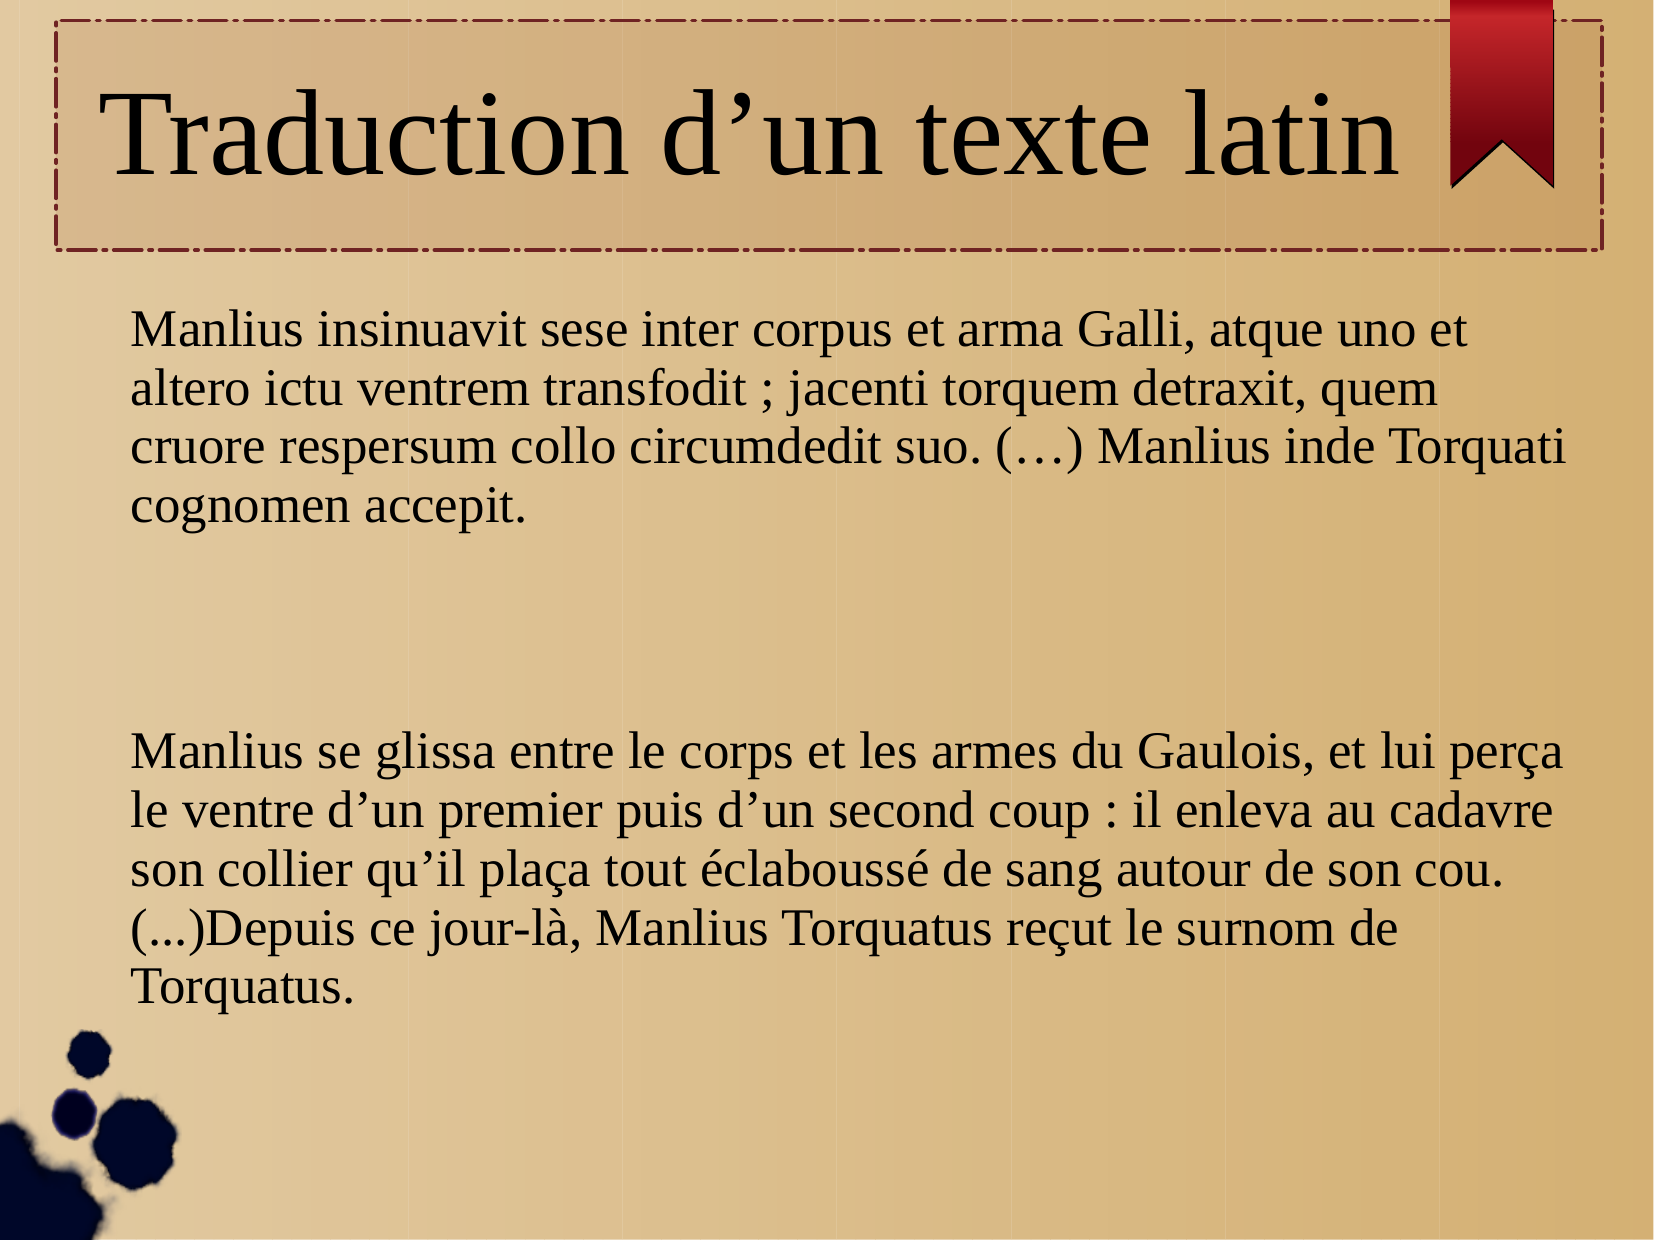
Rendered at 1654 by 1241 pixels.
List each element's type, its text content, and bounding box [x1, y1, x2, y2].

list Manlius insinuavit sese inter corpus et arma Galli, atque uno et altero ictu ventrem transfodit ; jacenti torquem detraxit, quem cruore respersum collo circumdedit suo. (…) Manlius inde Torquati cognomen accepit. Manlius se glissa entre le corps et les armes du Gaulois, et lui perça le ventre d’un premier puis d’un second coup : il enleva au cadavre son collier qu’il plaça tout éclaboussé de sang autour de son cou. (...)Depuis ce jour-là, Manlius Torquatus reçut le surnom de Torquatus. [82, 299, 1571, 1019]
title Traduction d’un texte latin [59, 15, 1441, 252]
